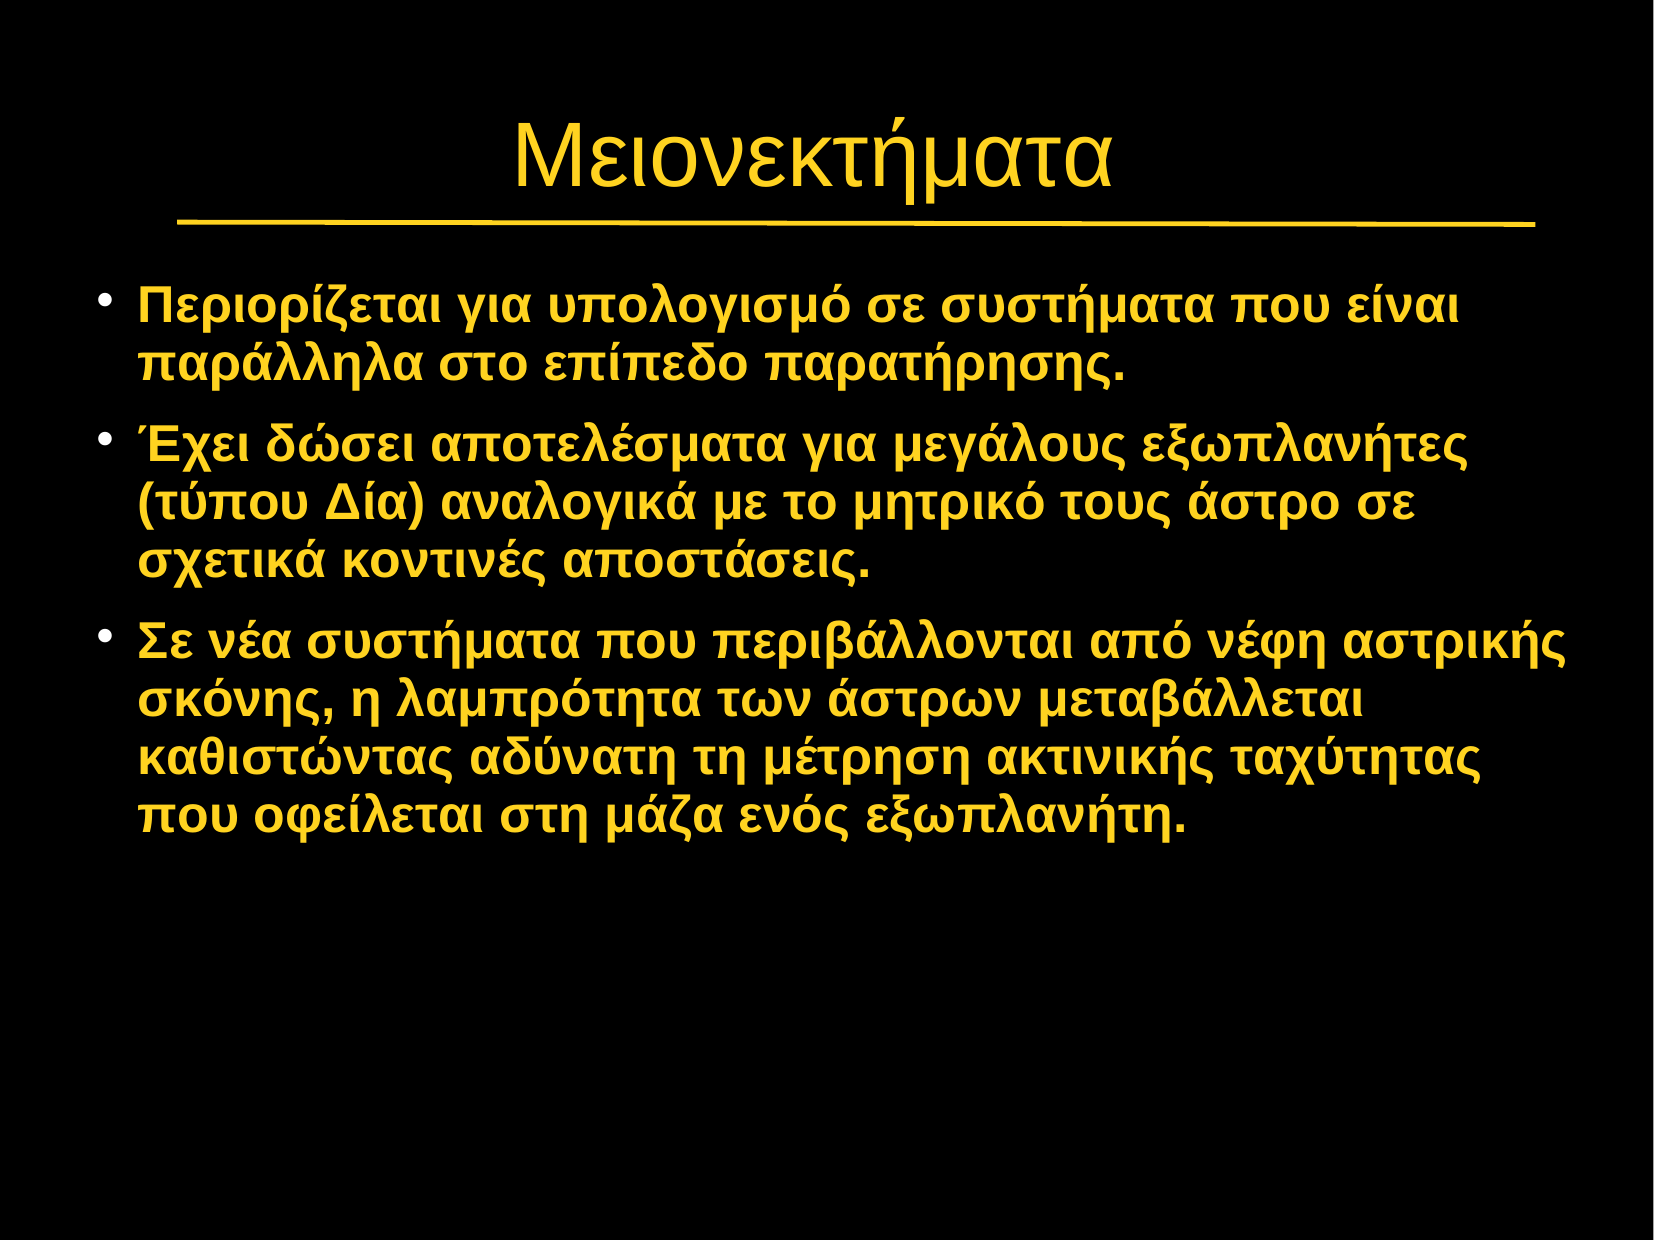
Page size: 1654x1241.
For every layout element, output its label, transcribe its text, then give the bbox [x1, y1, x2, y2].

list Περιορίζεται για υπολογισμό σε συστήματα που είναι παράλληλα στο επίπεδο παρατήρησης. Έχει δώσει αποτελέσματα για μεγάλους εξωπλανήτες (τύπου Δία) αναλογικά με το μητρικό τους άστρο σε σχετικά κοντινές αποστάσεις. Σε νέα συστήματα που περιβάλλονται από νέφη αστρικής σκόνης, η λαμπρότητα των άστρων μεταβάλλεται καθιστώντας αδύνατη τη μέτρηση ακτινικής ταχύτητας που οφείλεται στη μάζα ενός εξωπλανήτη. [82, 271, 1571, 910]
title Μειονεκτήματα [82, 49, 1571, 257]
